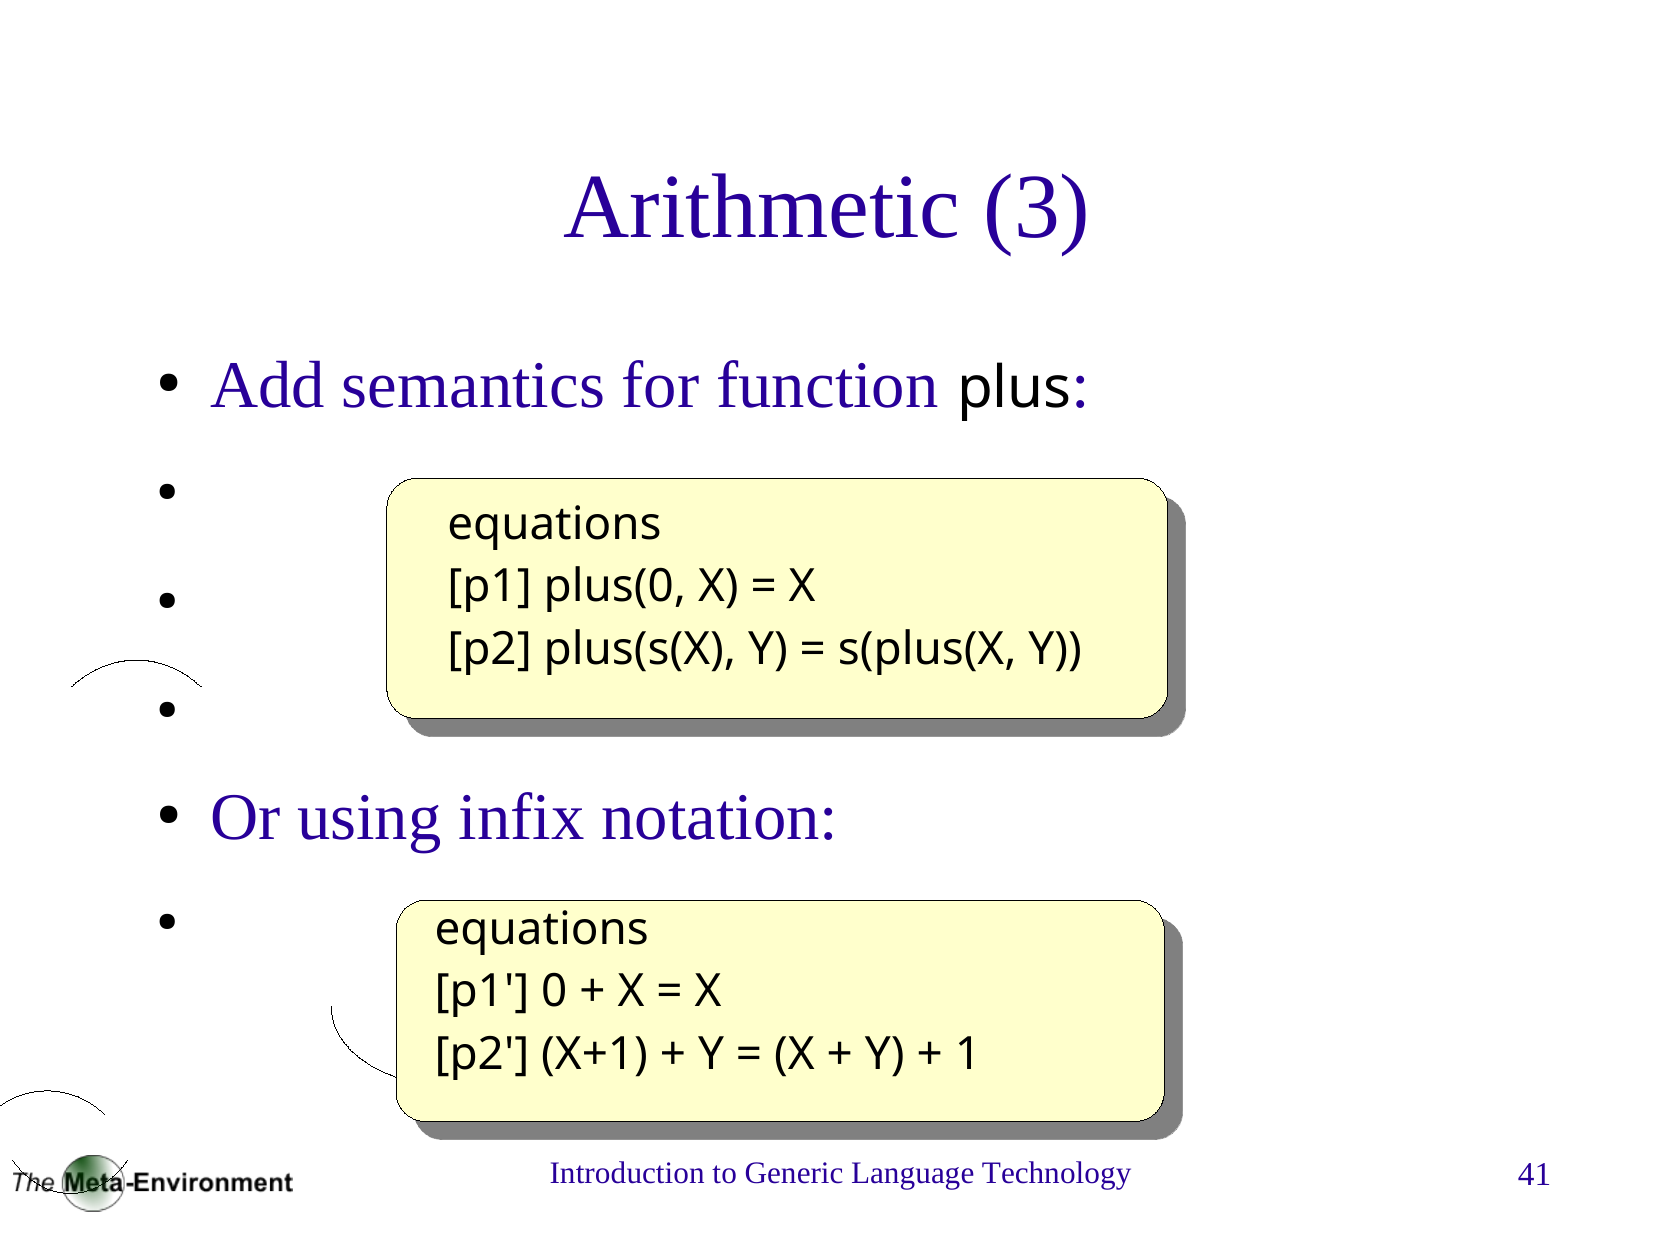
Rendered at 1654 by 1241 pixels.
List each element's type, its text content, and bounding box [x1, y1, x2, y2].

text_box equations [p1'] 0 + X = X [p2'] (X+1) + Y = (X + Y) + 1 [434, 895, 1009, 1088]
title Arithmetic (3) [121, 102, 1534, 311]
text_box equations [p1] plus(0, X) = X [p2] plus(s(X), Y) = s(plus(X, Y)) [447, 490, 1220, 683]
list Add semantics for function plus: Or using infix notation: [121, 344, 1534, 1127]
picture [13, 1155, 293, 1212]
